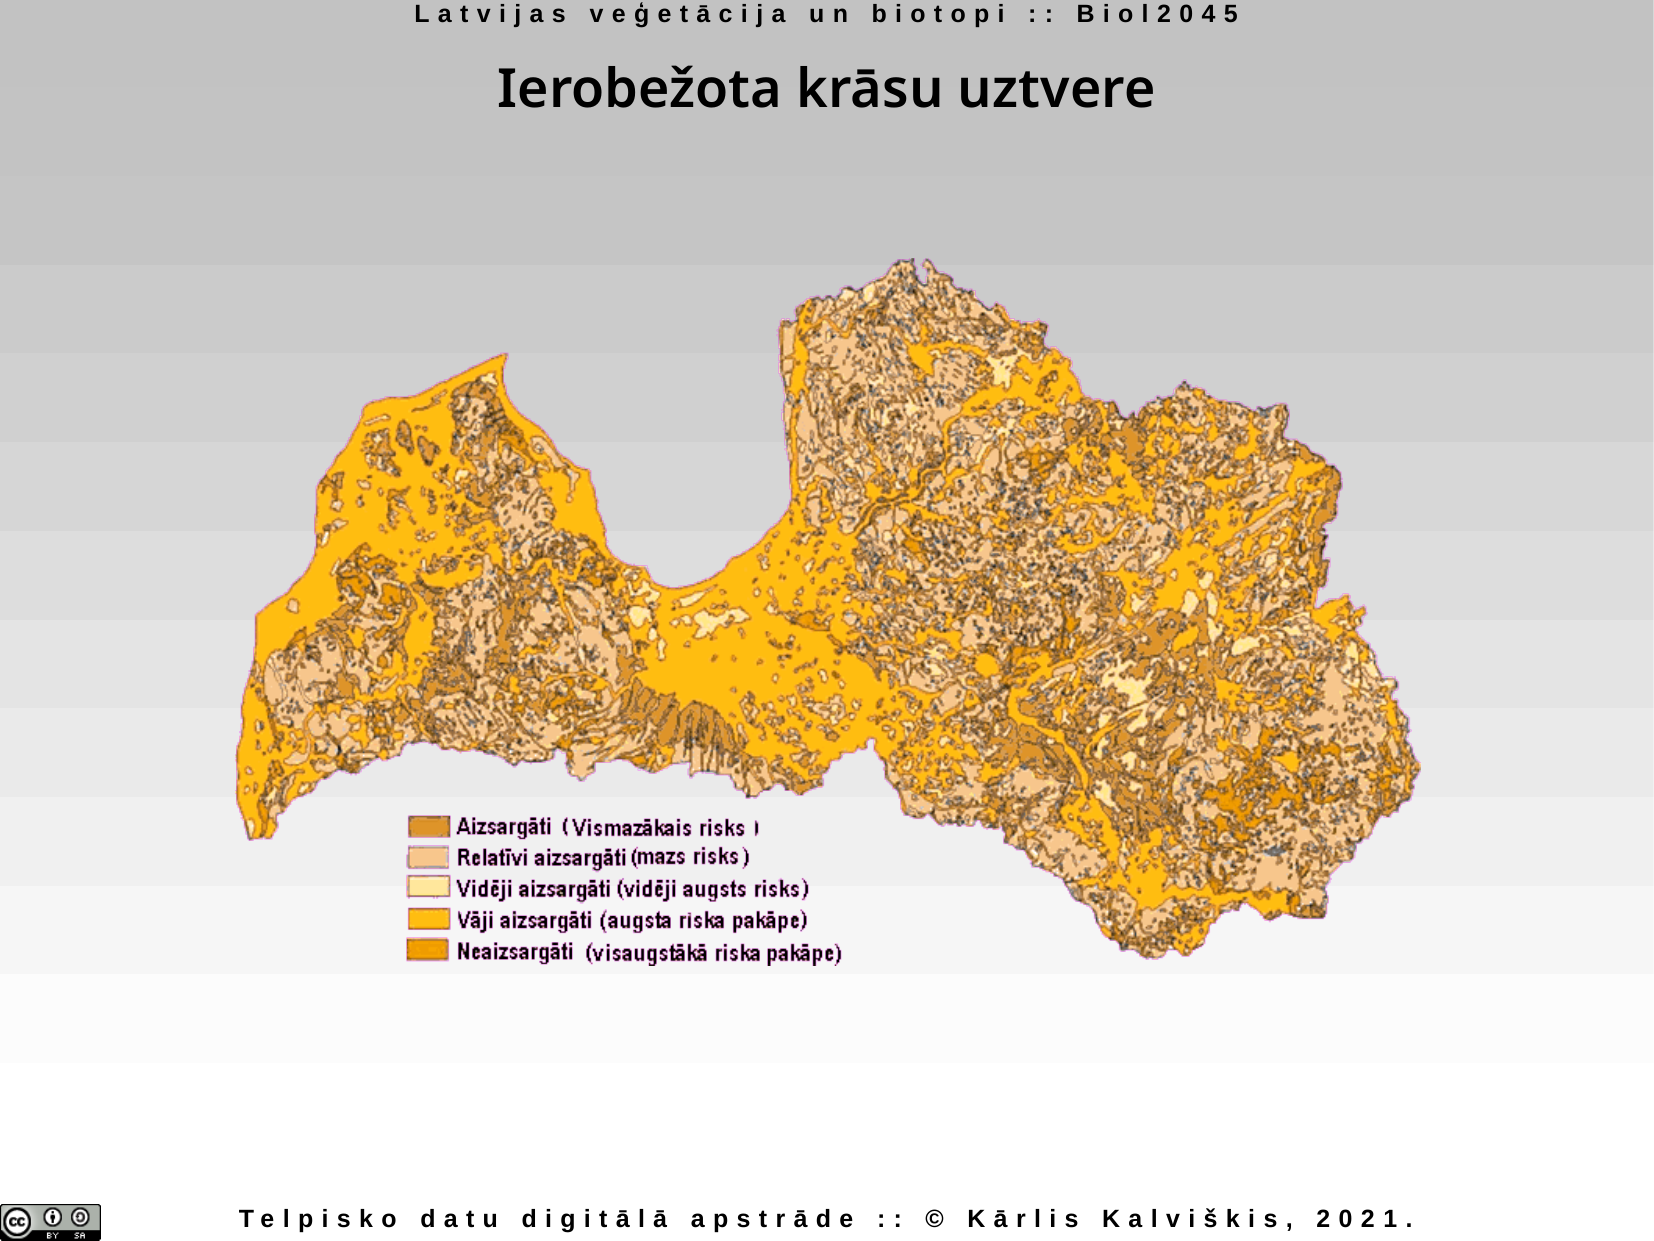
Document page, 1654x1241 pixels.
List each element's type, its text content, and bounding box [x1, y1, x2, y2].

title Ierobežota krāsu uztvere [29, 49, 1625, 296]
picture [0, 0, 1654, 1241]
